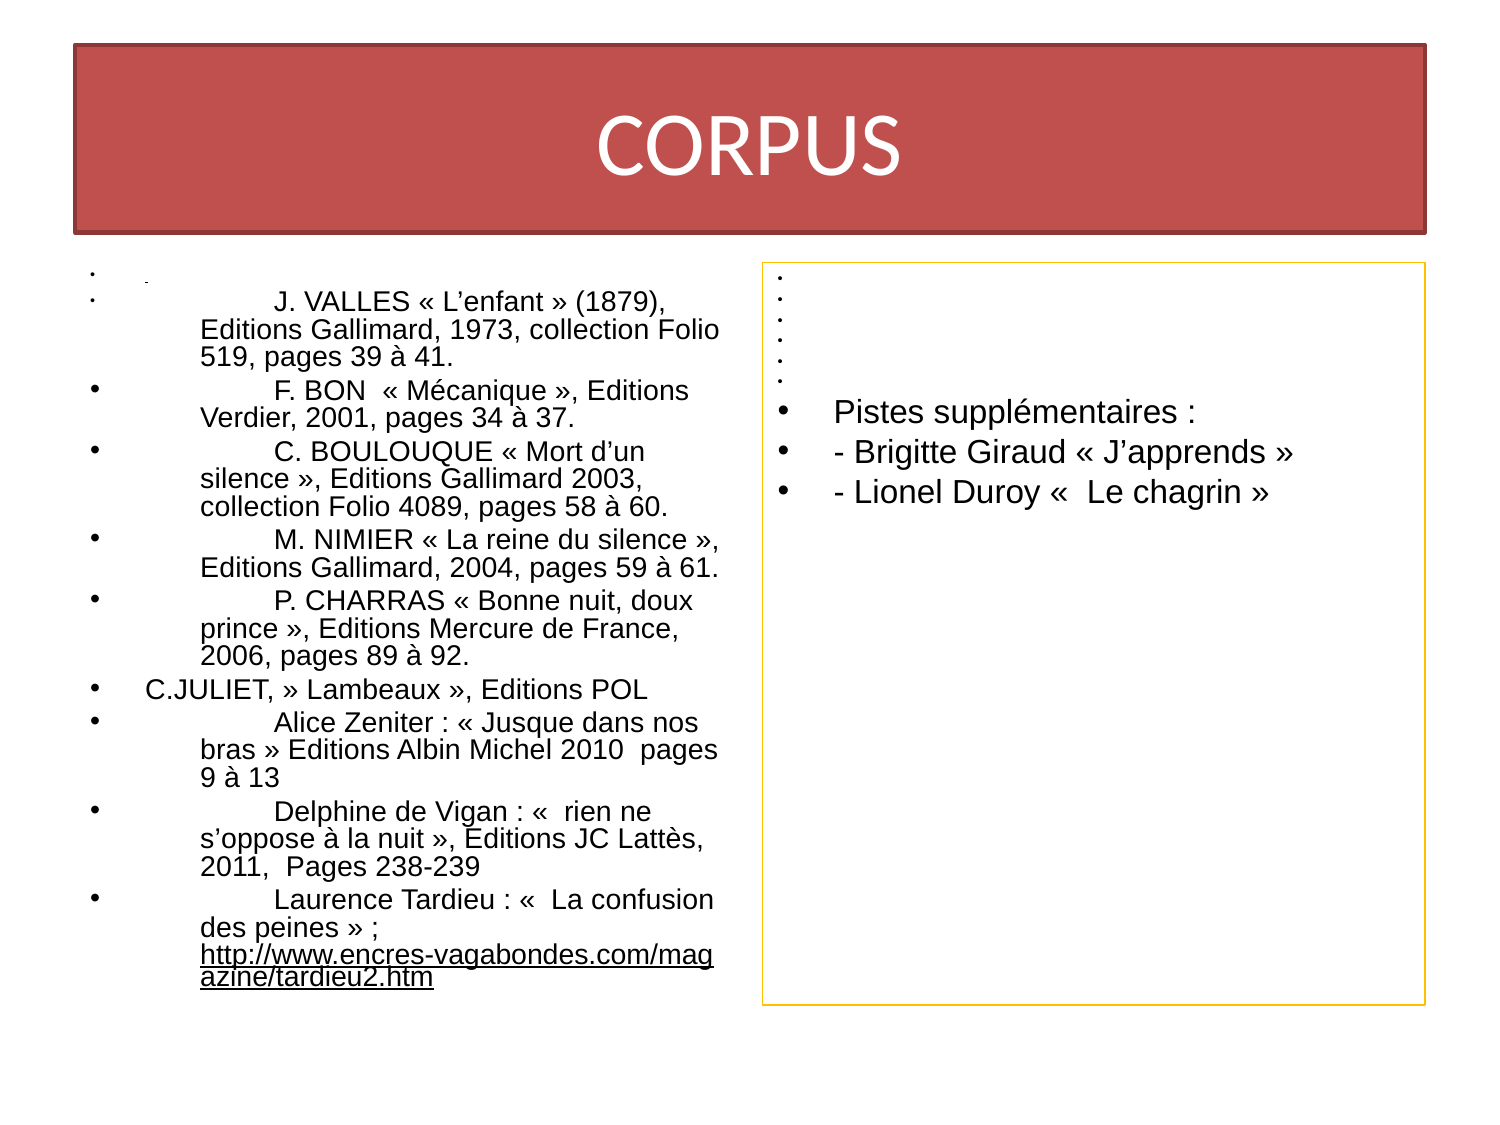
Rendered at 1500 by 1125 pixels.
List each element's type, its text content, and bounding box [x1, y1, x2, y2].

title CORPUS [75, 45, 1426, 233]
list J. VALLES « L’enfant » (1879), Editions Gallimard, 1973, collection Folio 519, pages 39 à 41. F. BON « Mécanique », Editions Verdier, 2001, pages 34 à 37. C. BOULOUQUE « Mort d’un silence », Editions Gallimard 2003, collection Folio 4089, pages 58 à 60. M. NIMIER « La reine du silence », Editions Gallimard, 2004, pages 59 à 61. P. CHARRAS « Bonne nuit, doux prince », Editions Mercure de France, 2006, pages 89 à 92. C.JULIET, » Lambeaux », Editions POL Alice Zeniter : « Jusque dans nos bras » Editions Albin Michel 2010 pages 9 à 13 Delphine de Vigan : « rien ne s’oppose à la nuit », Editions JC Lattès, 2011, Pages 238-239 Laurence Tardieu : « La confusion des peines » ; http://www.encres-vagabondes.com/magazine/tardieu2.htm [75, 262, 738, 1005]
list Pistes supplémentaires : - Brigitte Giraud « J’apprends » - Lionel Duroy « Le chagrin » [762, 262, 1426, 1005]
